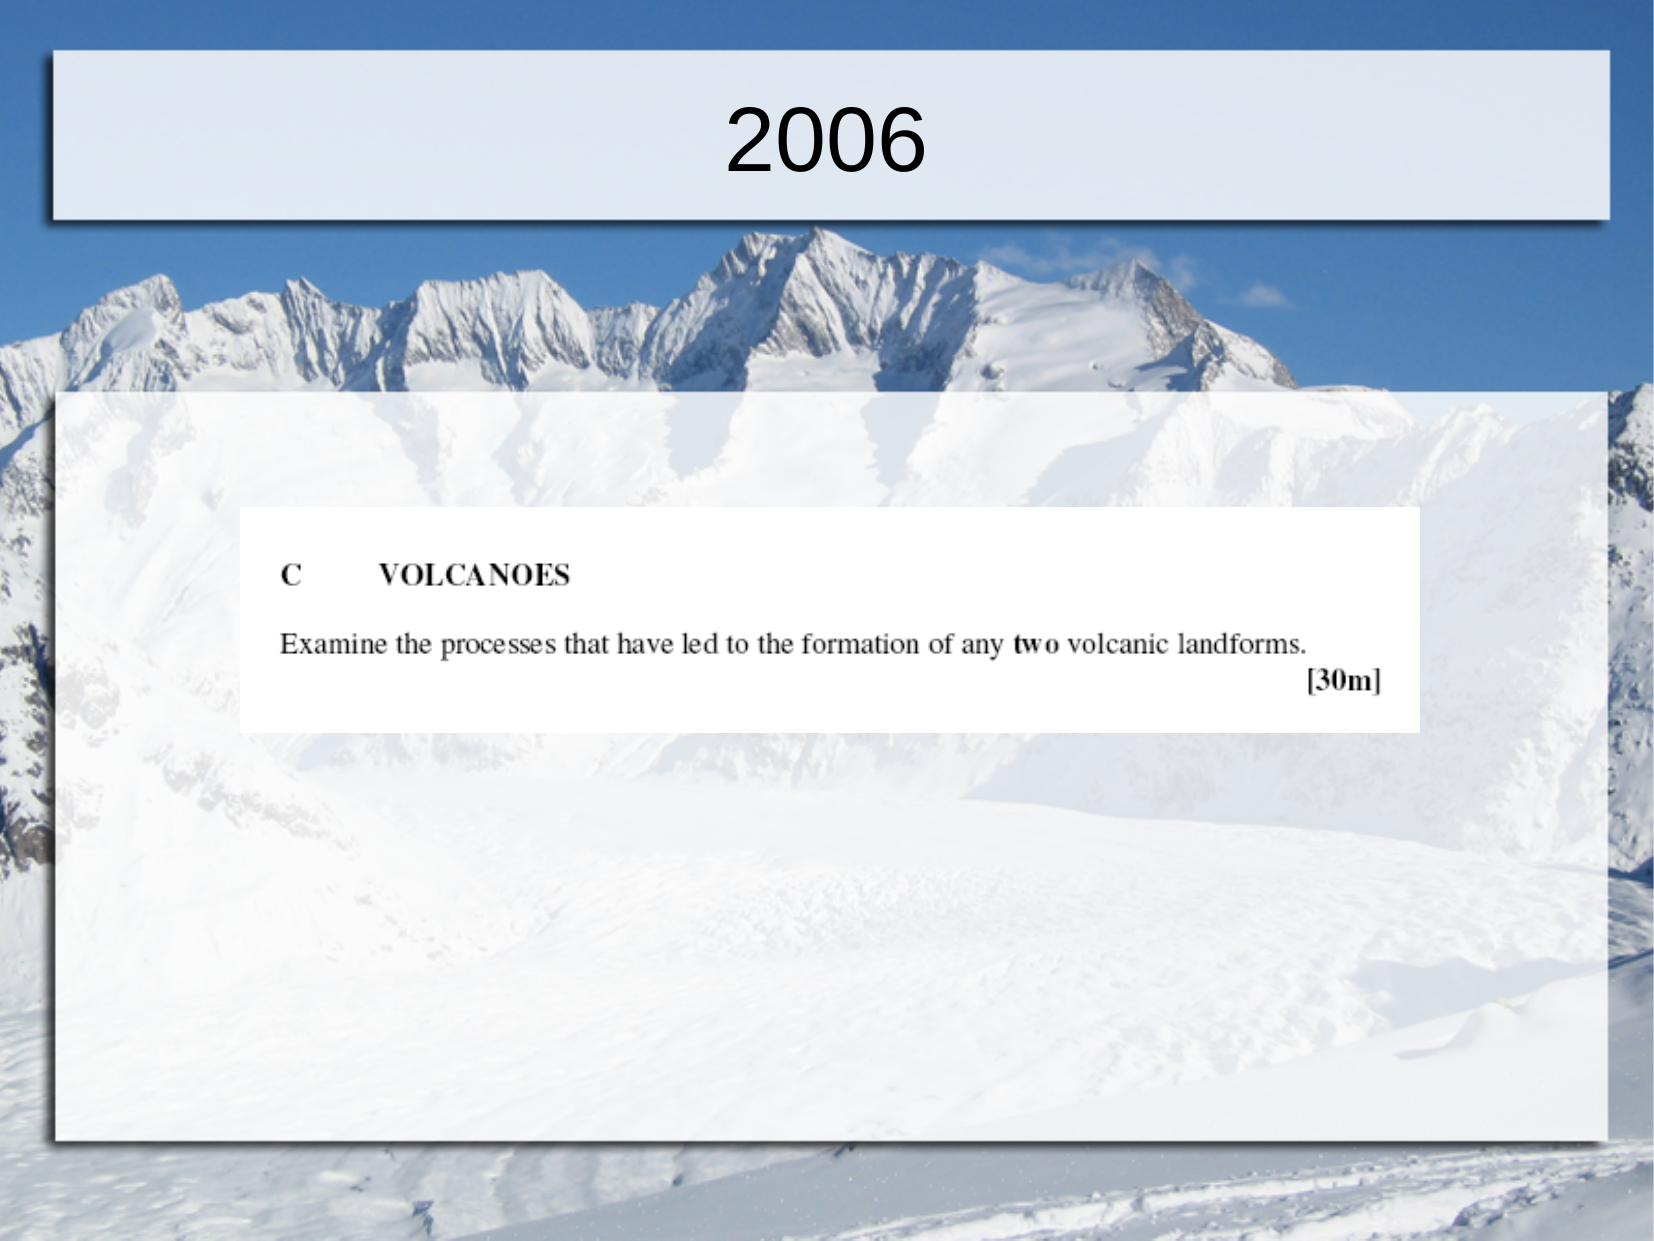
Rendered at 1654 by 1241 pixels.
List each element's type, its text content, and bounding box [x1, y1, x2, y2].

title 2006 [59, 68, 1595, 212]
picture [0, 0, 1654, 1241]
